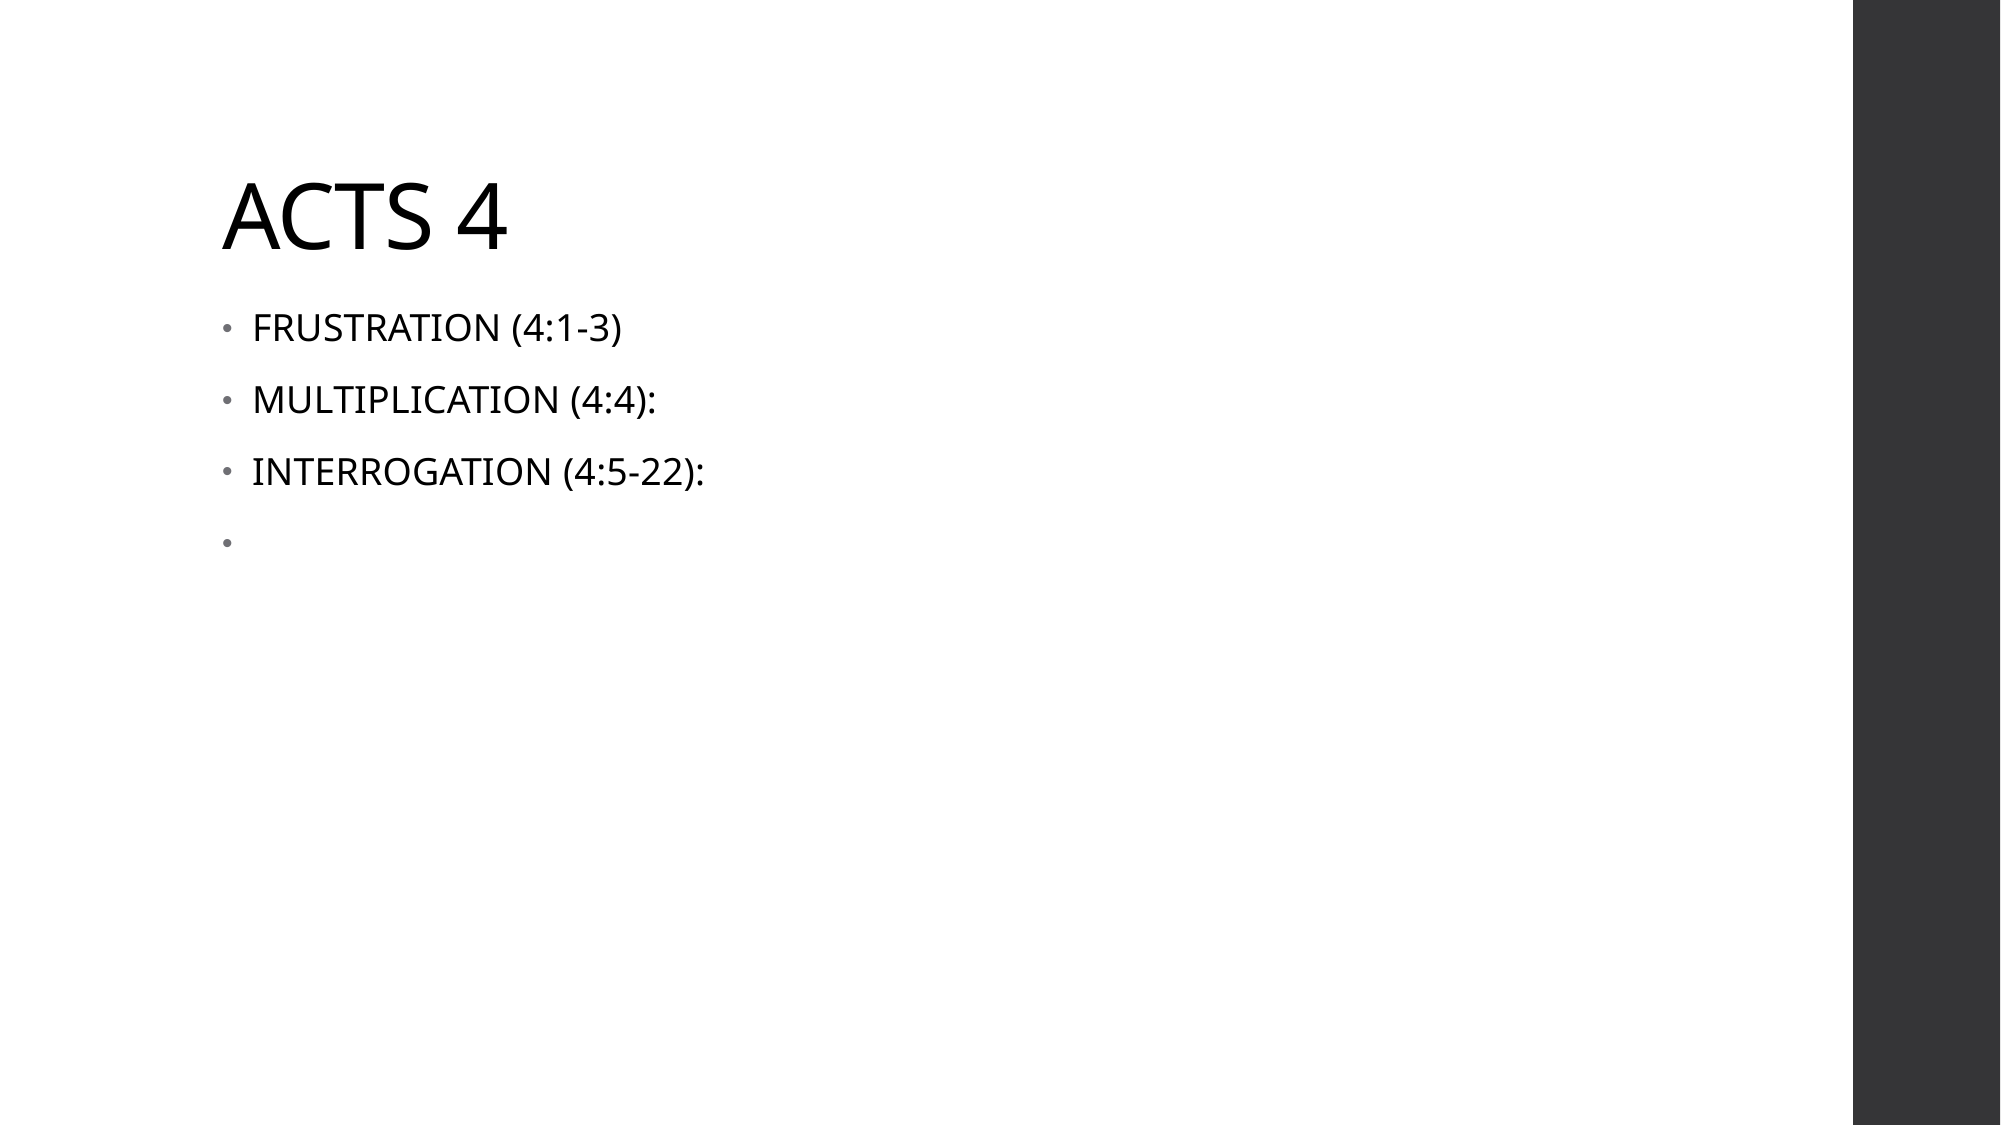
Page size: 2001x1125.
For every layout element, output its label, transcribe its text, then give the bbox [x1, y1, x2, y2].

title ACTS 4 [206, 60, 1797, 278]
list FRUSTRATION (4:1-3) MULTIPLICATION (4:4): INTERROGATION (4:5-22): [206, 299, 1617, 1014]
